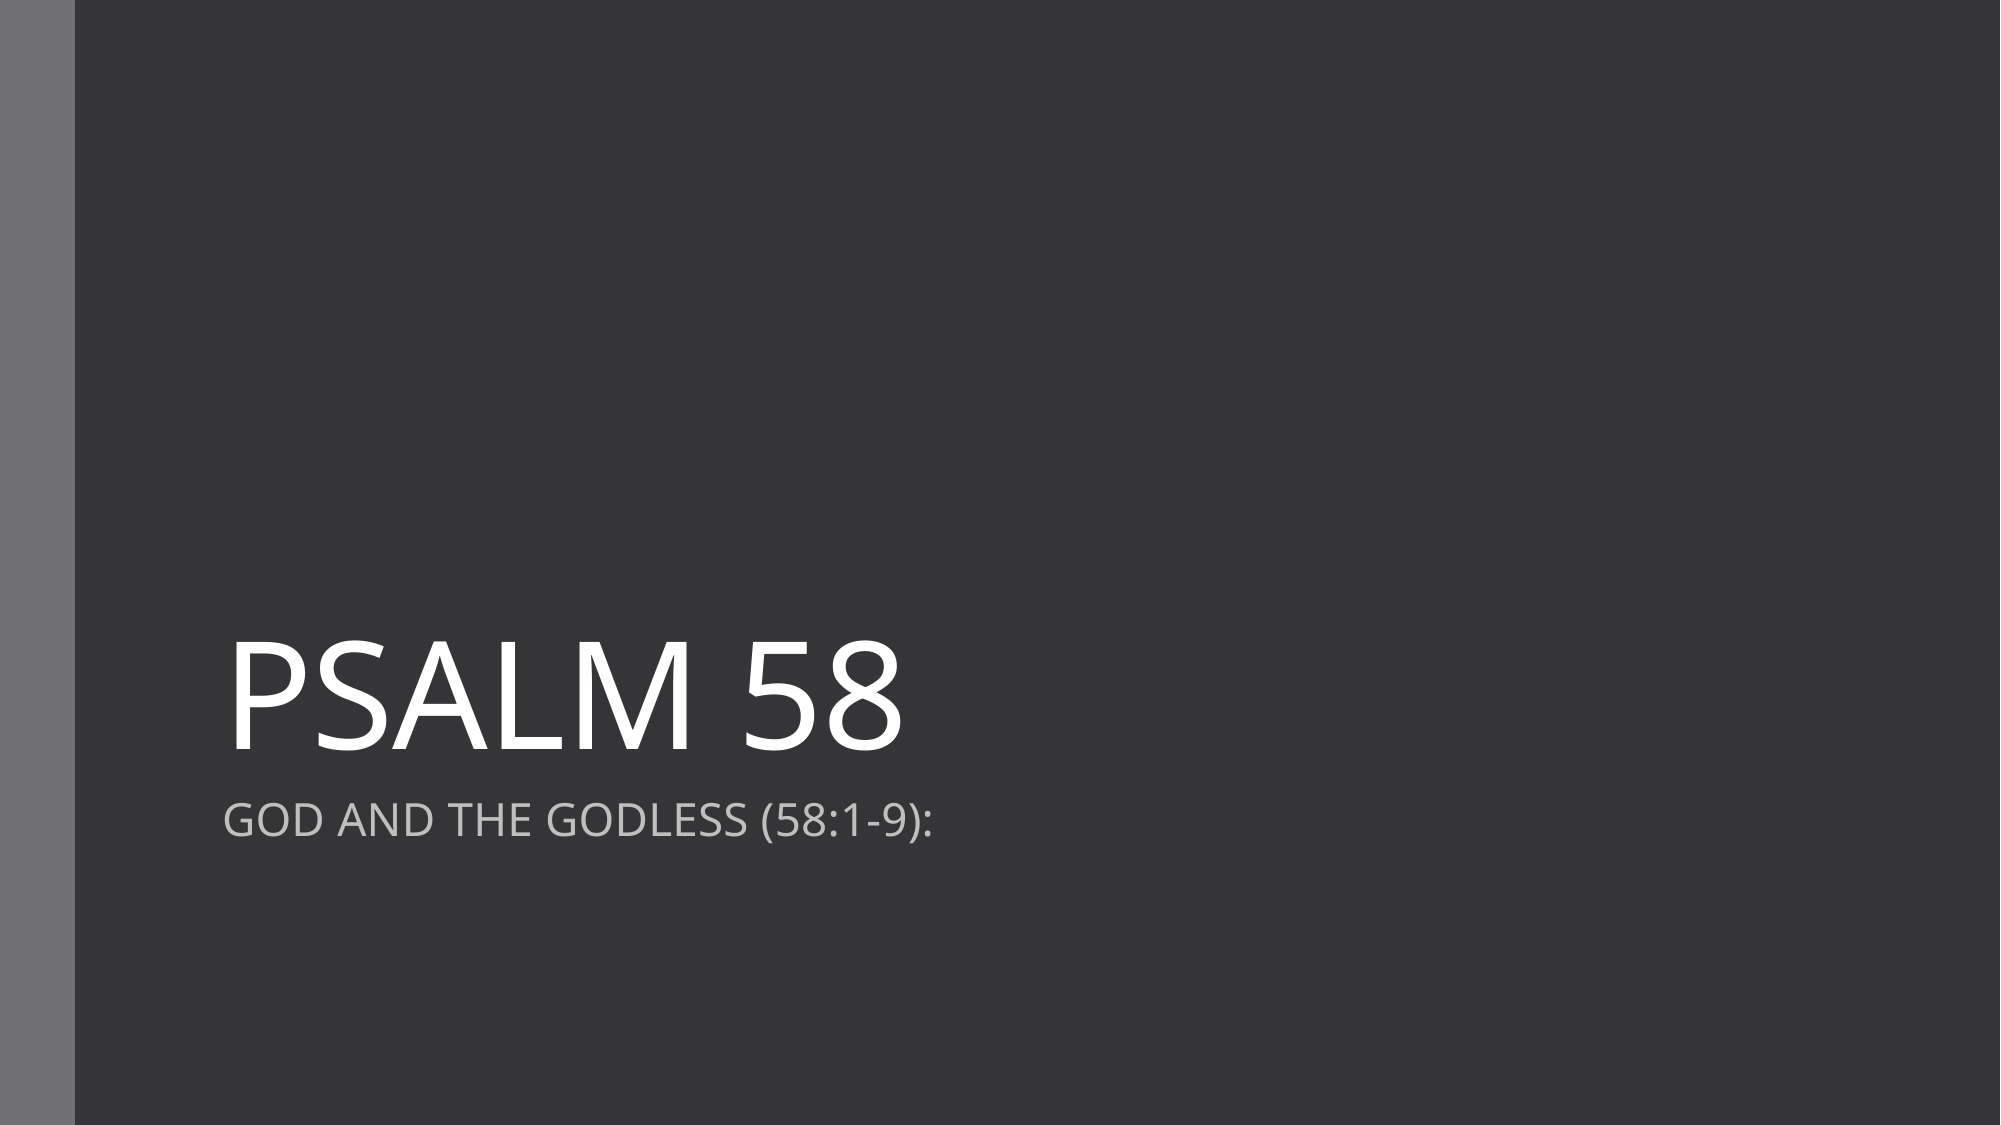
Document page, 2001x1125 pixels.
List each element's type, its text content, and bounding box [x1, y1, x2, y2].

subtitle GOD AND THE GODLESS (58:1-9): [206, 787, 1752, 1066]
title PSALM 58 [206, 124, 1752, 787]
